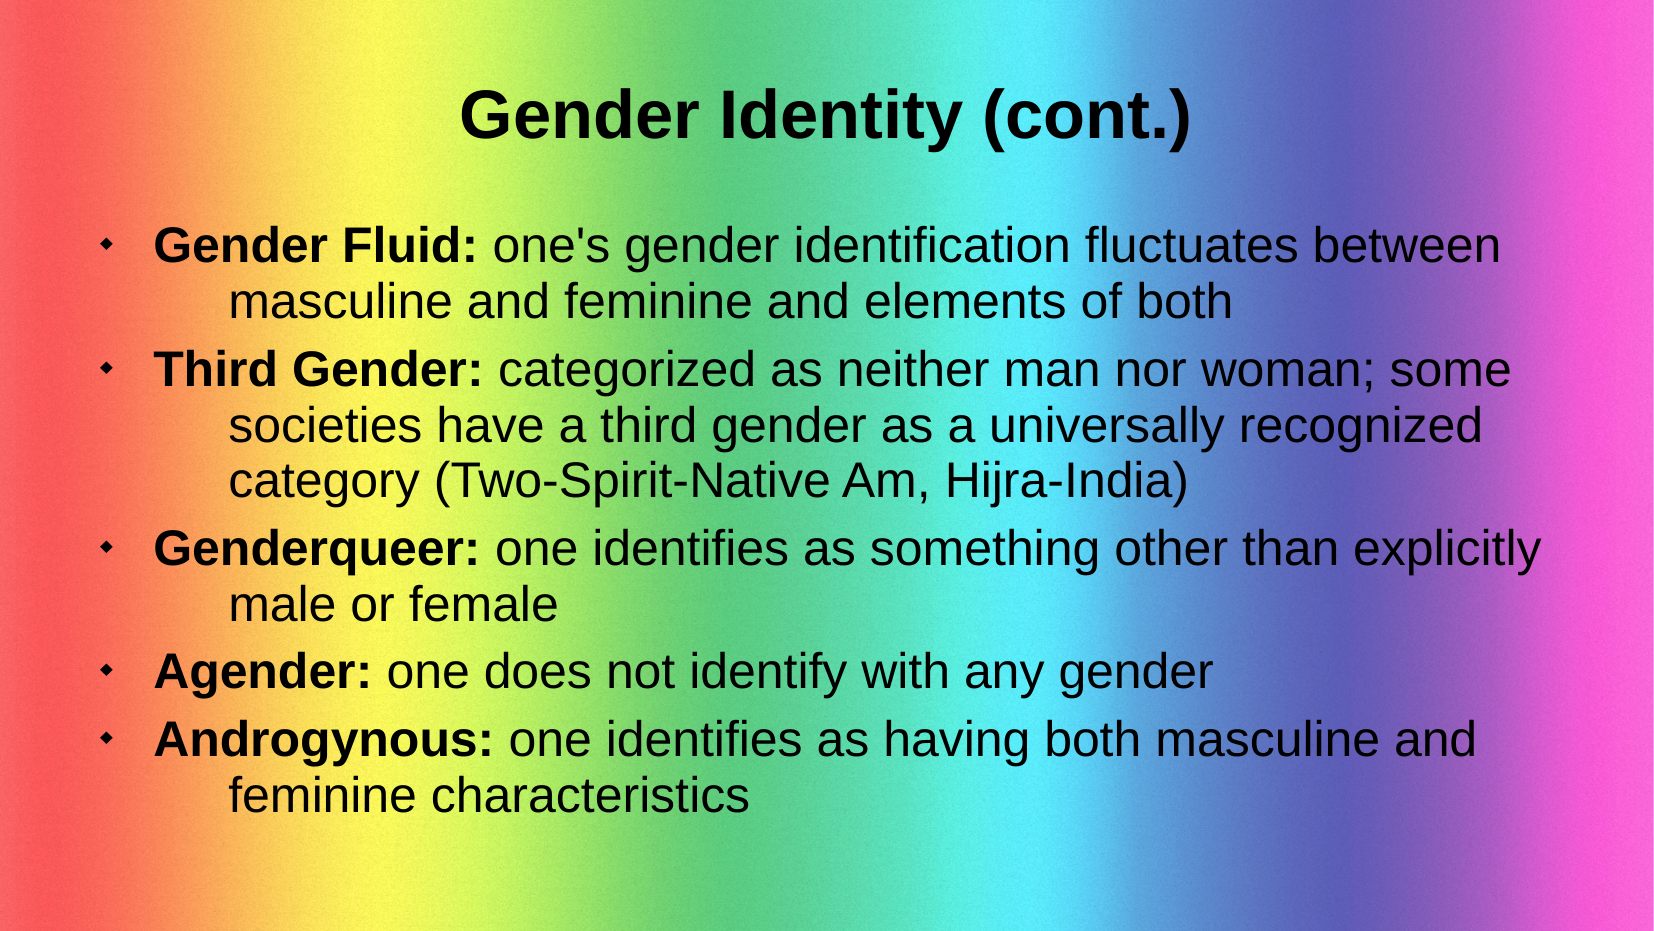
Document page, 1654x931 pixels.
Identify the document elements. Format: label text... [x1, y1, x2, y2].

list Gender Fluid: one's gender identification fluctuates between masculine and feminine and elements of both Third Gender: categorized as neither man nor woman; some societies have a third gender as a universally recognized category (Two-Spirit-Native Am, Hijra-India) Genderqueer: one identifies as something other than explicitly male or female Agender: one does not identify with any gender Androgynous: one identifies as having both masculine and feminine characteristics [82, 217, 1571, 867]
title Gender Identity (cont.) [82, 36, 1571, 193]
picture [0, 0, 1654, 931]
